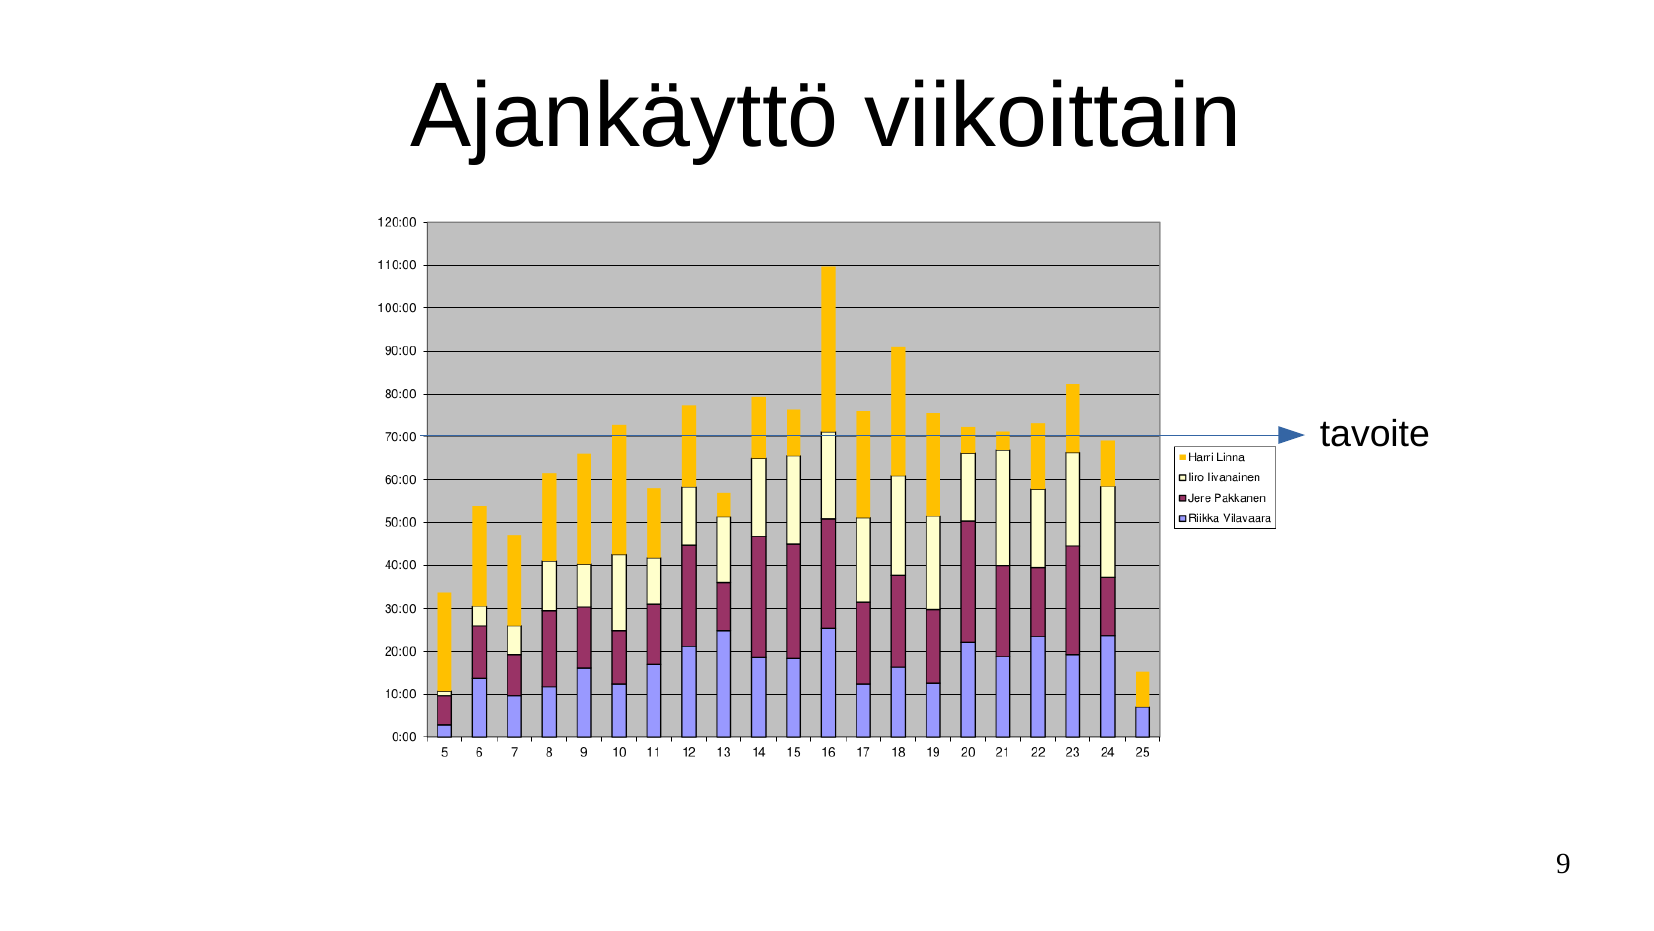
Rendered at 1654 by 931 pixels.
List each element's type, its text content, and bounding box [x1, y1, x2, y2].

text_box tavoite [1305, 405, 1456, 462]
picture [378, 217, 1276, 758]
title Ajankäyttö viikoittain [82, 37, 1571, 193]
